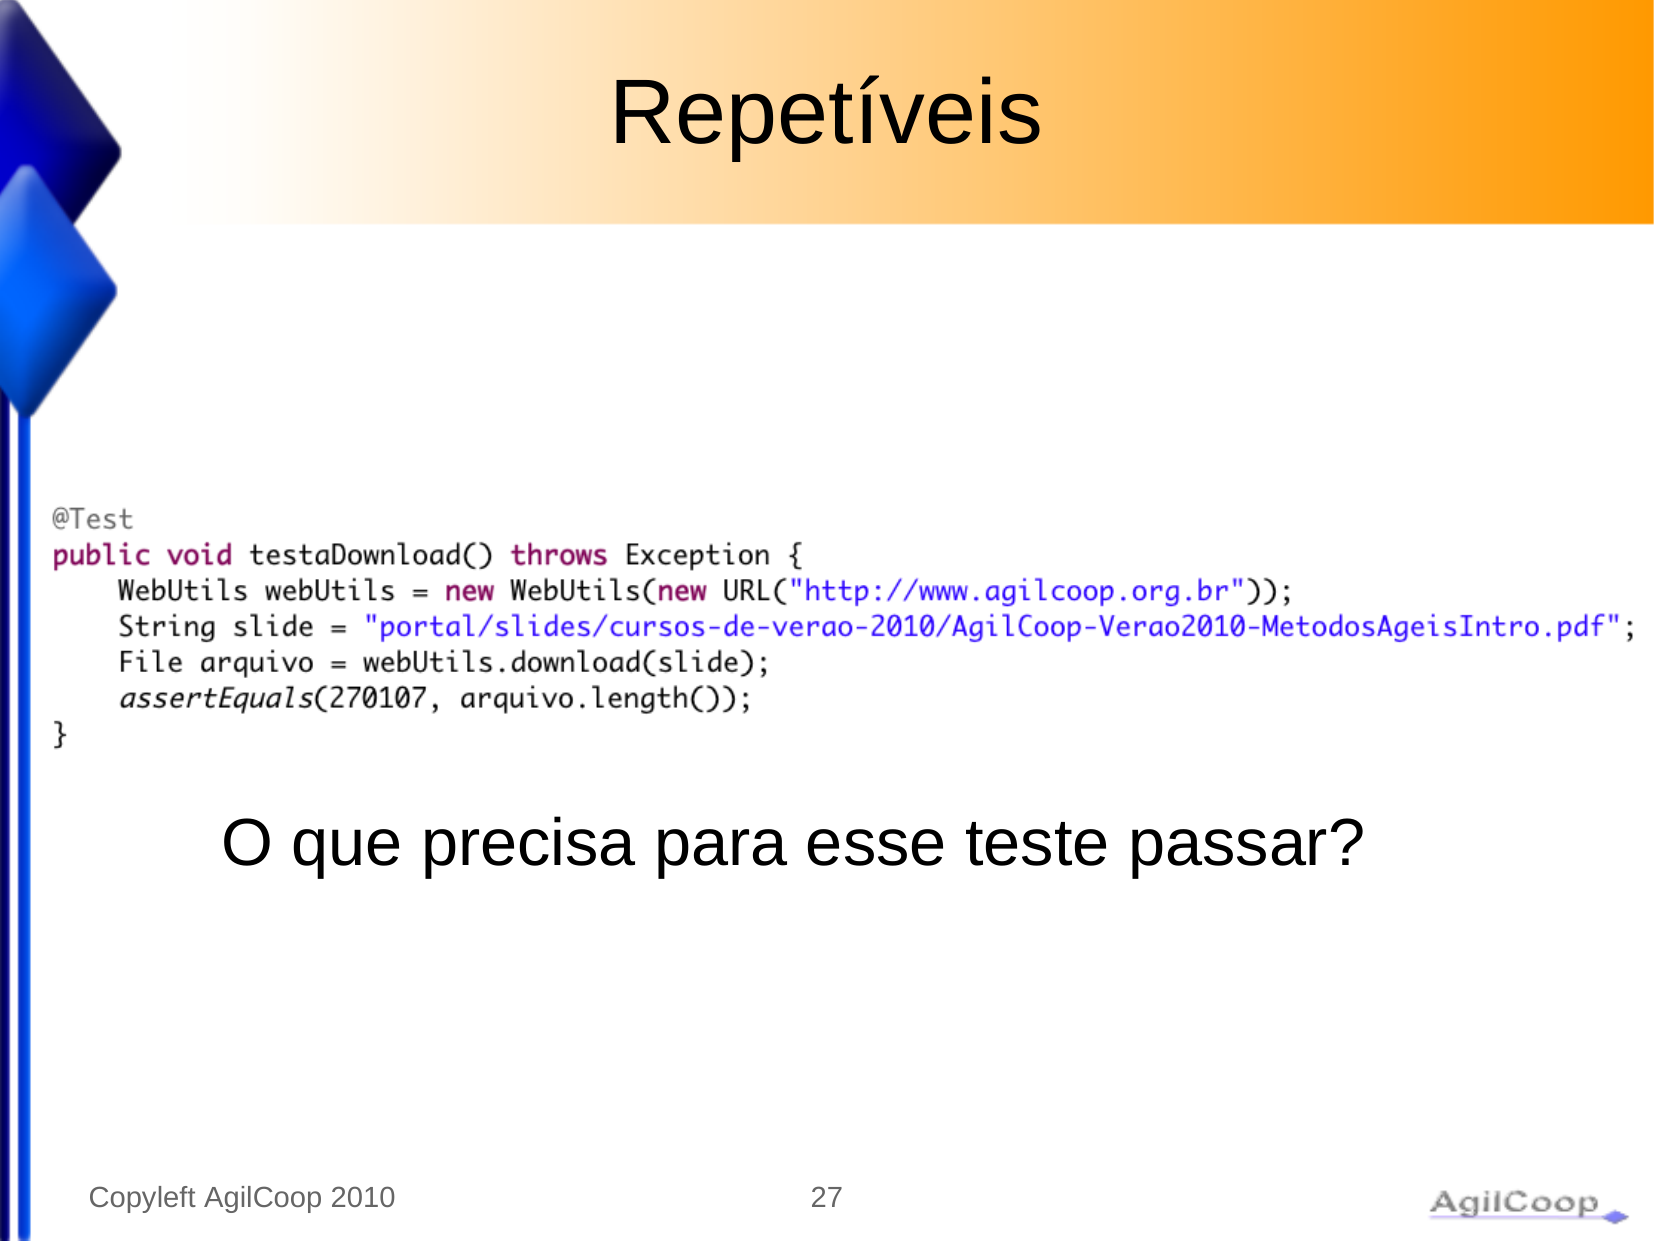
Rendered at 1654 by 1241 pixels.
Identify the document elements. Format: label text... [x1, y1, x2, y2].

picture [0, 0, 1654, 1241]
title Repetíveis [82, 8, 1571, 216]
text_box O que precisa para esse teste passar? [206, 797, 1388, 889]
